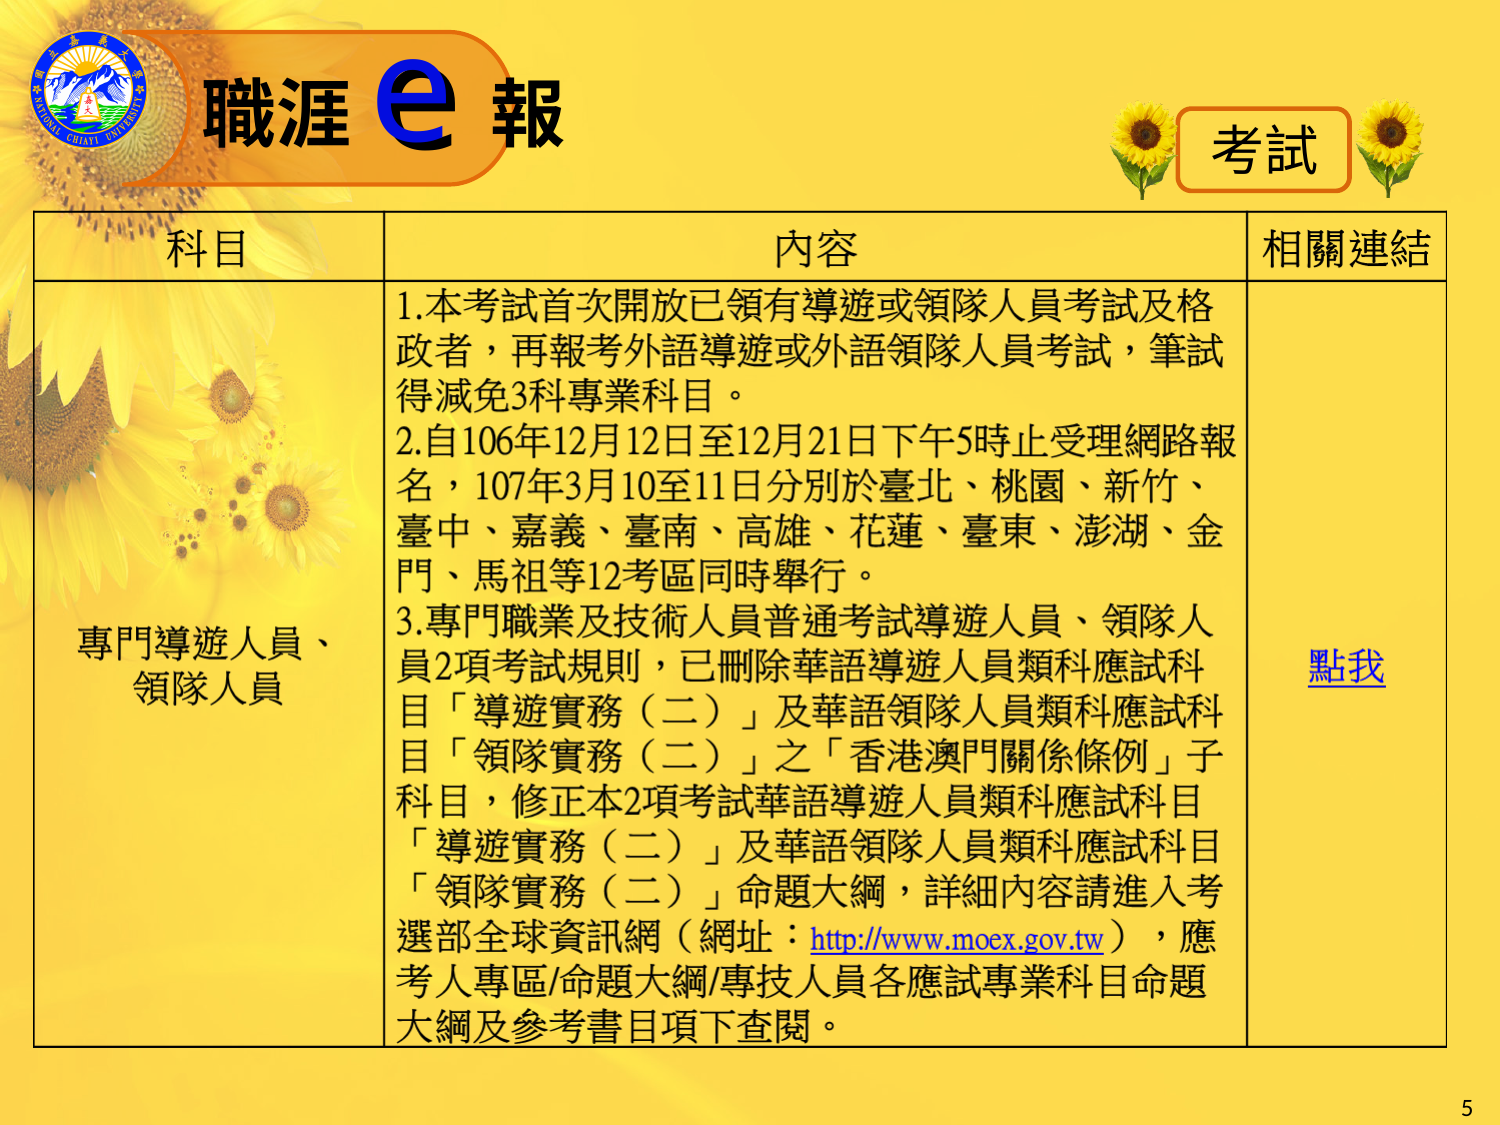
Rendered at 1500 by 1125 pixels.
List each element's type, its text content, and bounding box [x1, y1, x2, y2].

text_box 職涯e報 [186, 0, 609, 181]
picture [33, 210, 1447, 1072]
picture [1092, 98, 1193, 200]
text_box [123, 32, 186, 86]
text_box [123, 130, 469, 185]
picture [1338, 96, 1439, 198]
picture [29, 30, 148, 150]
text_box 5 [1445, 1084, 1490, 1125]
text_box 考試 [1195, 108, 1336, 190]
